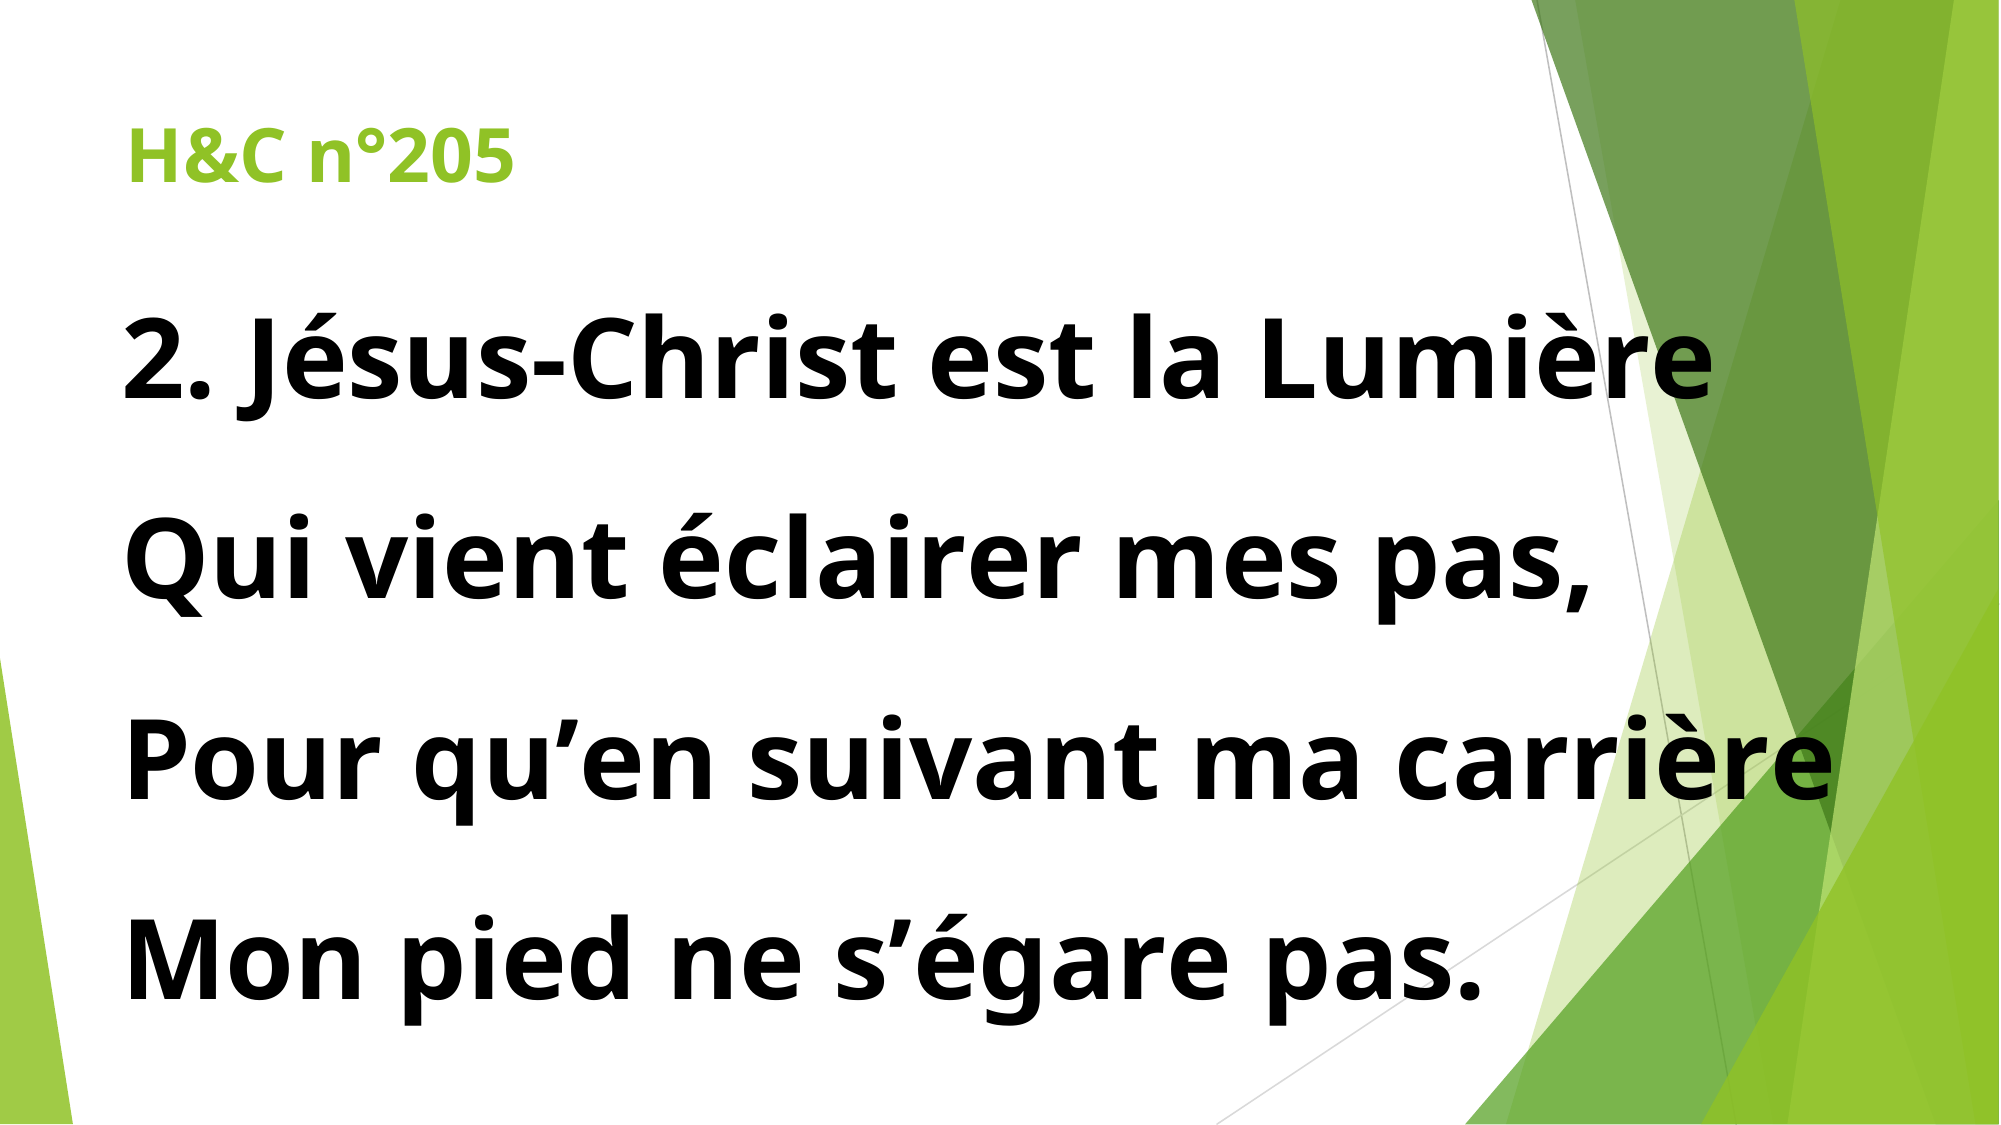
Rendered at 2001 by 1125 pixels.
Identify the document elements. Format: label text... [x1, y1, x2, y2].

text_box 2. Jésus-Christ est la Lumière Qui vient éclairer mes pas, Pour qu’en suivant ma carrière Mon pied ne s’égare pas. [106, 213, 1973, 1037]
text_box H&C n°205 [111, 99, 1522, 213]
